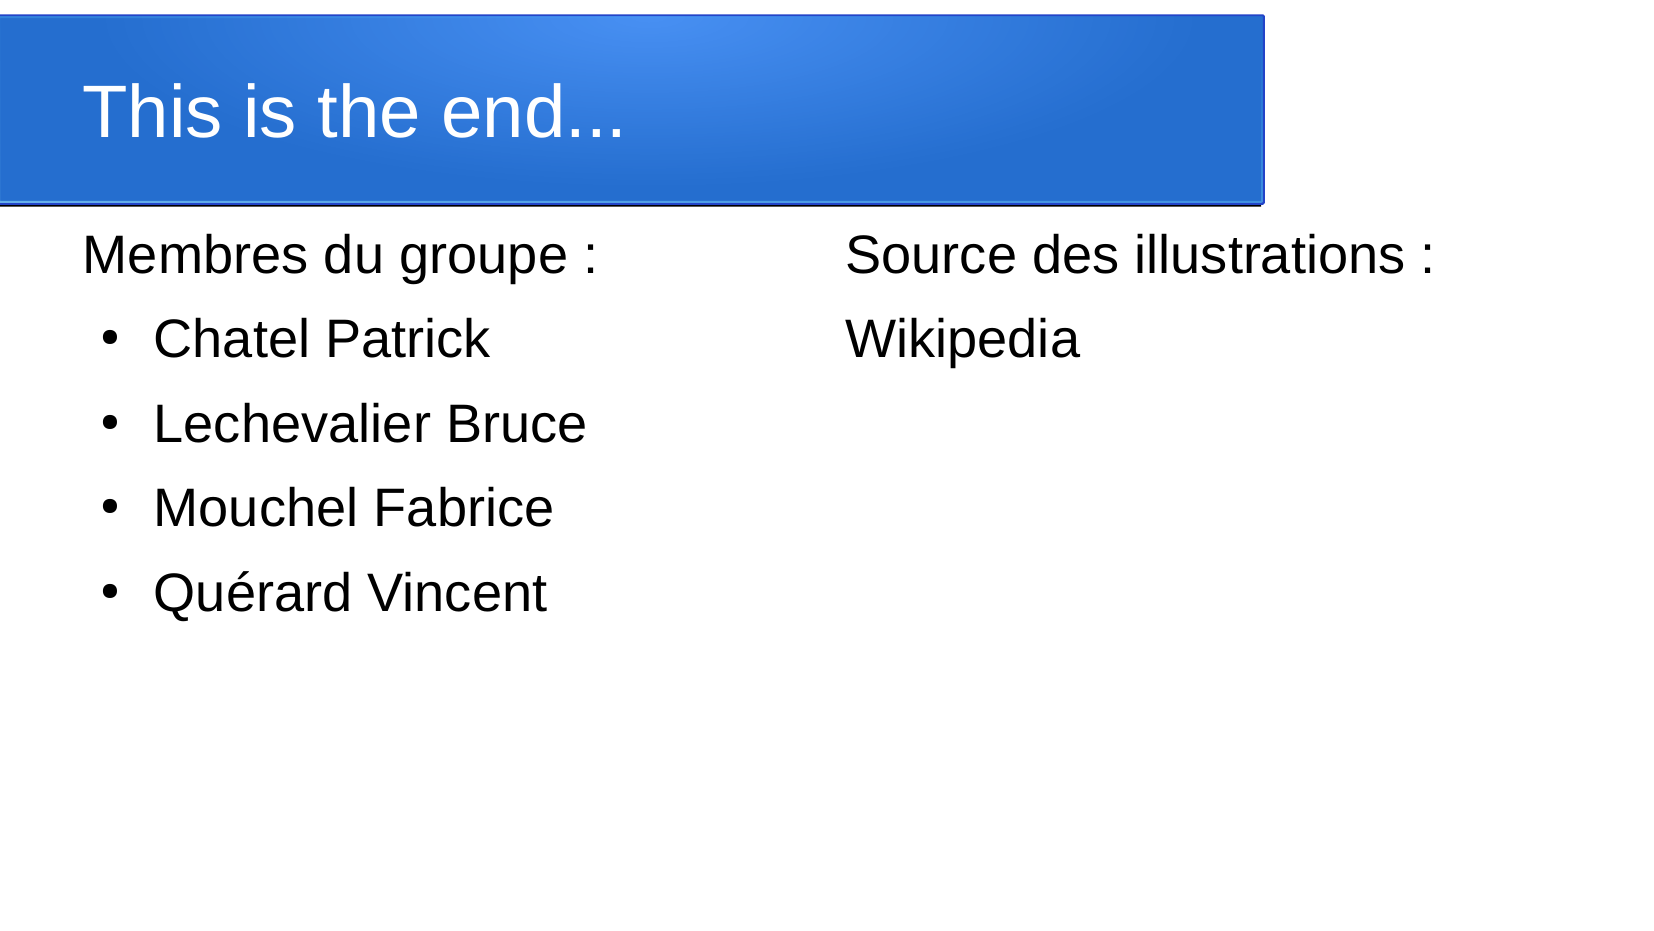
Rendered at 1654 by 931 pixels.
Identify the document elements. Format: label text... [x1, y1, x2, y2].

list Membres du groupe : Chatel Patrick Lechevalier Bruce Mouchel Fabrice Quérard Vincent [82, 224, 809, 764]
list Source des illustrations : Wikipedia [845, 224, 1572, 764]
title This is the end... [82, 35, 1235, 189]
